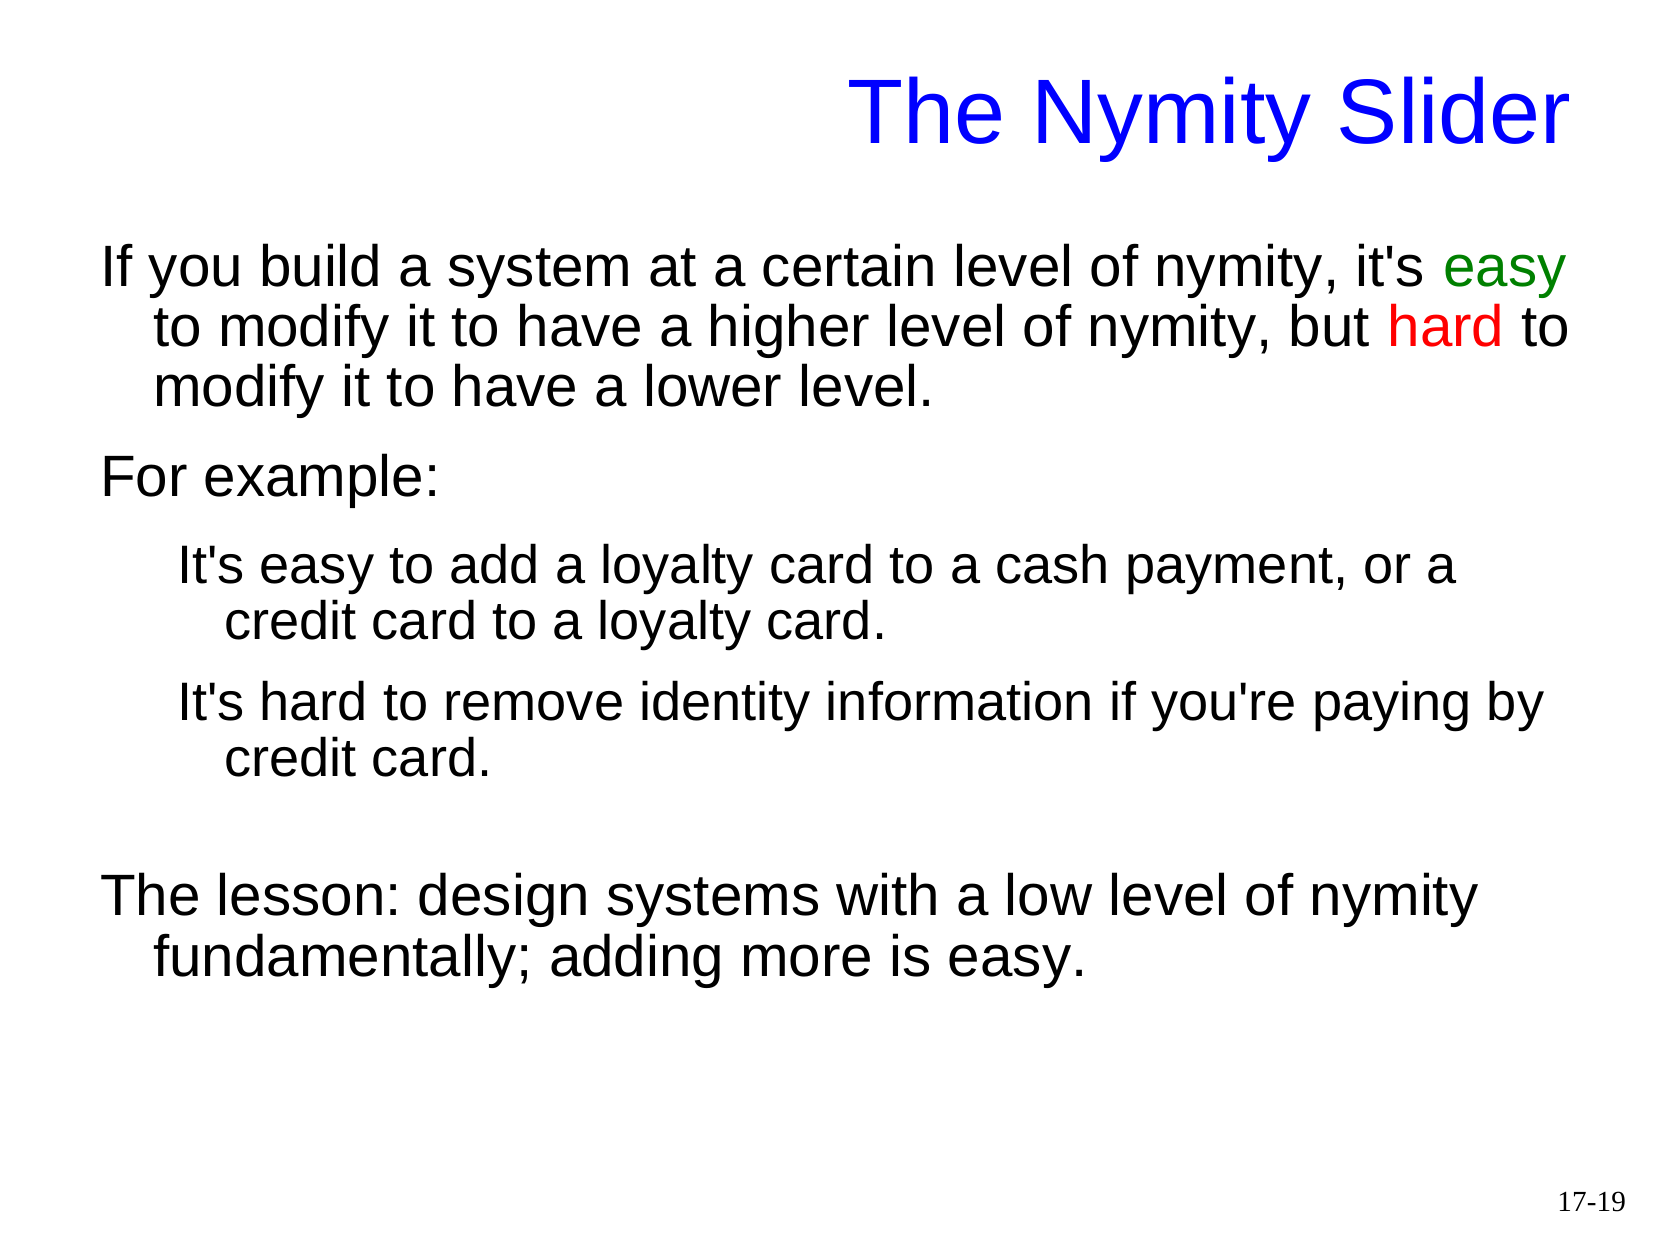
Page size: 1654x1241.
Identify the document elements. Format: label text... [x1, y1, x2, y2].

list If you build a system at a certain level of nymity, it's easy to modify it to have a higher level of nymity, but hard to modify it to have a lower level. For example: It's easy to add a loyalty card to a cash payment, or a credit card to a loyalty card. It's hard to remove identity information if you're paying by credit card. The lesson: design systems with a low level of nymity fundamentally; adding more is easy. [82, 237, 1571, 1156]
title The Nymity Slider [84, 18, 1573, 211]
